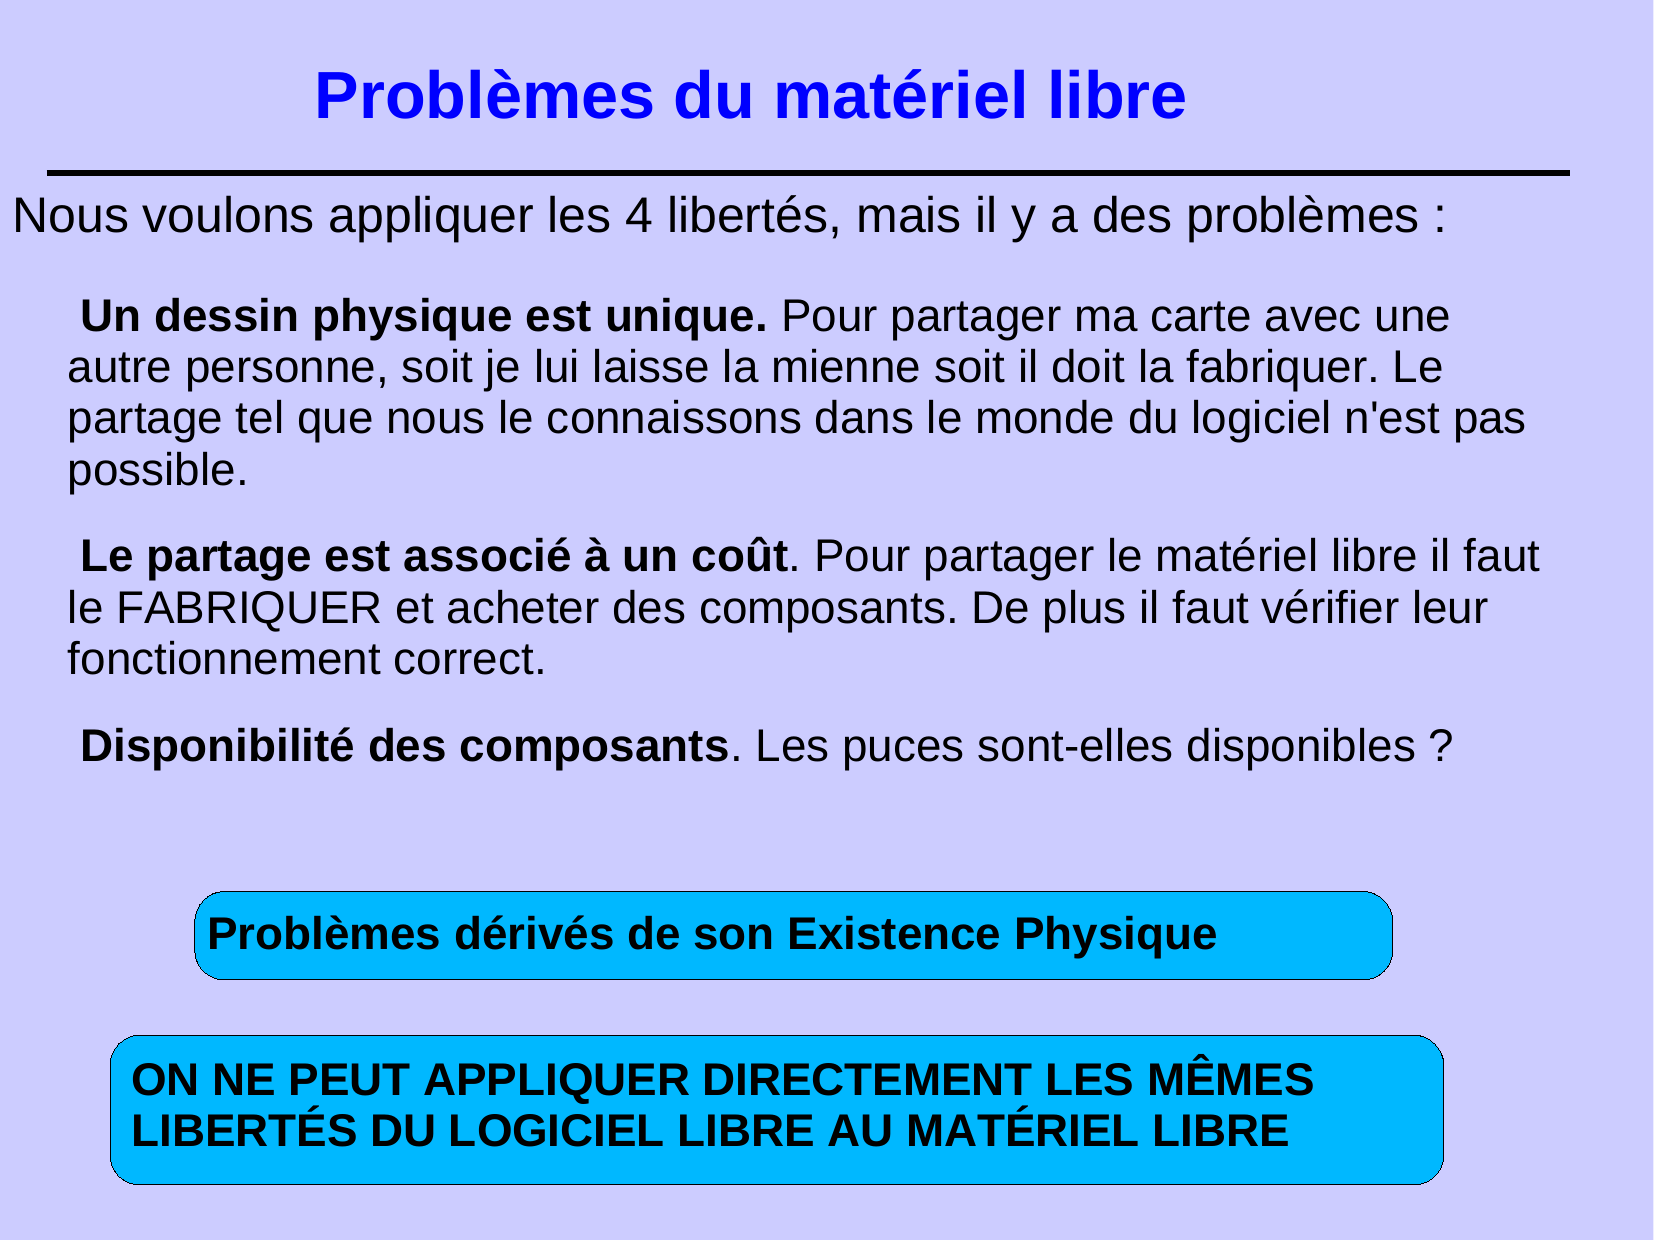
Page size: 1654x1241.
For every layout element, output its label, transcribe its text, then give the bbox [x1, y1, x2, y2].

text_box [194, 891, 1391, 980]
text_box ON NE PEUT APPLIQUER DIRECTEMENT LES MÊMES LIBERTÉS DU LOGICIEL LIBRE AU MATÉRIEL LIBRE [131, 1053, 1428, 1204]
text_box Problèmes dérivés de son Existence Physique [207, 908, 1420, 962]
title Problèmes du matériel libre [114, 0, 1390, 170]
text_box Nous voulons appliquer les 4 libertés, mais il y a des problèmes : [0, 187, 1654, 273]
text_box [110, 1035, 1444, 1184]
text_box Un dessin physique est unique. Pour partager ma carte avec une autre personne, soit je lui laisse la mienne soit il doit la fabriquer. Le partage tel que nous le connaissons dans le monde du logiciel n'est pas possible. Le partage est associé à un coût. Pour partager le matériel libre il faut le FABRIQUER et acheter des composants. De plus il faut vérifier leur fonctionnement correct. Disponibilité des composants. Les puces sont-elles disponibles ? [67, 289, 1545, 851]
